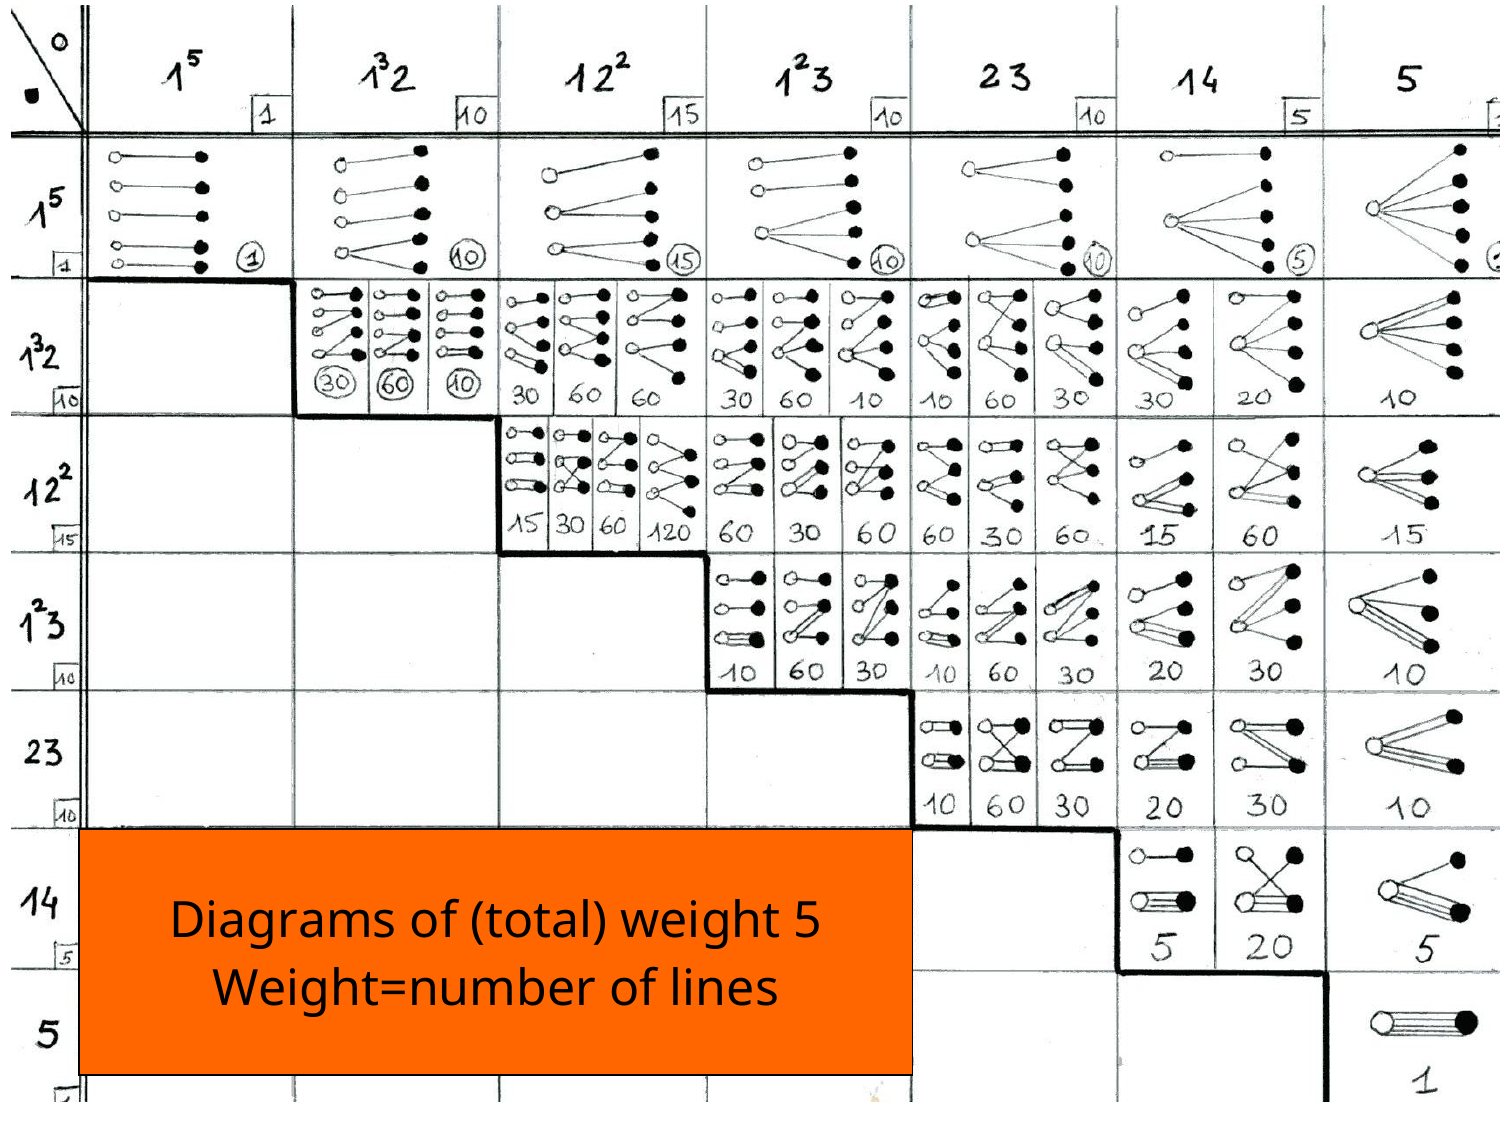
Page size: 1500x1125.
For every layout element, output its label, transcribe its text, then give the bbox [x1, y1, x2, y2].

picture [11, 5, 1500, 1102]
text_box Diagrams of (total) weight 5 Weight=number of lines [79, 829, 913, 1075]
